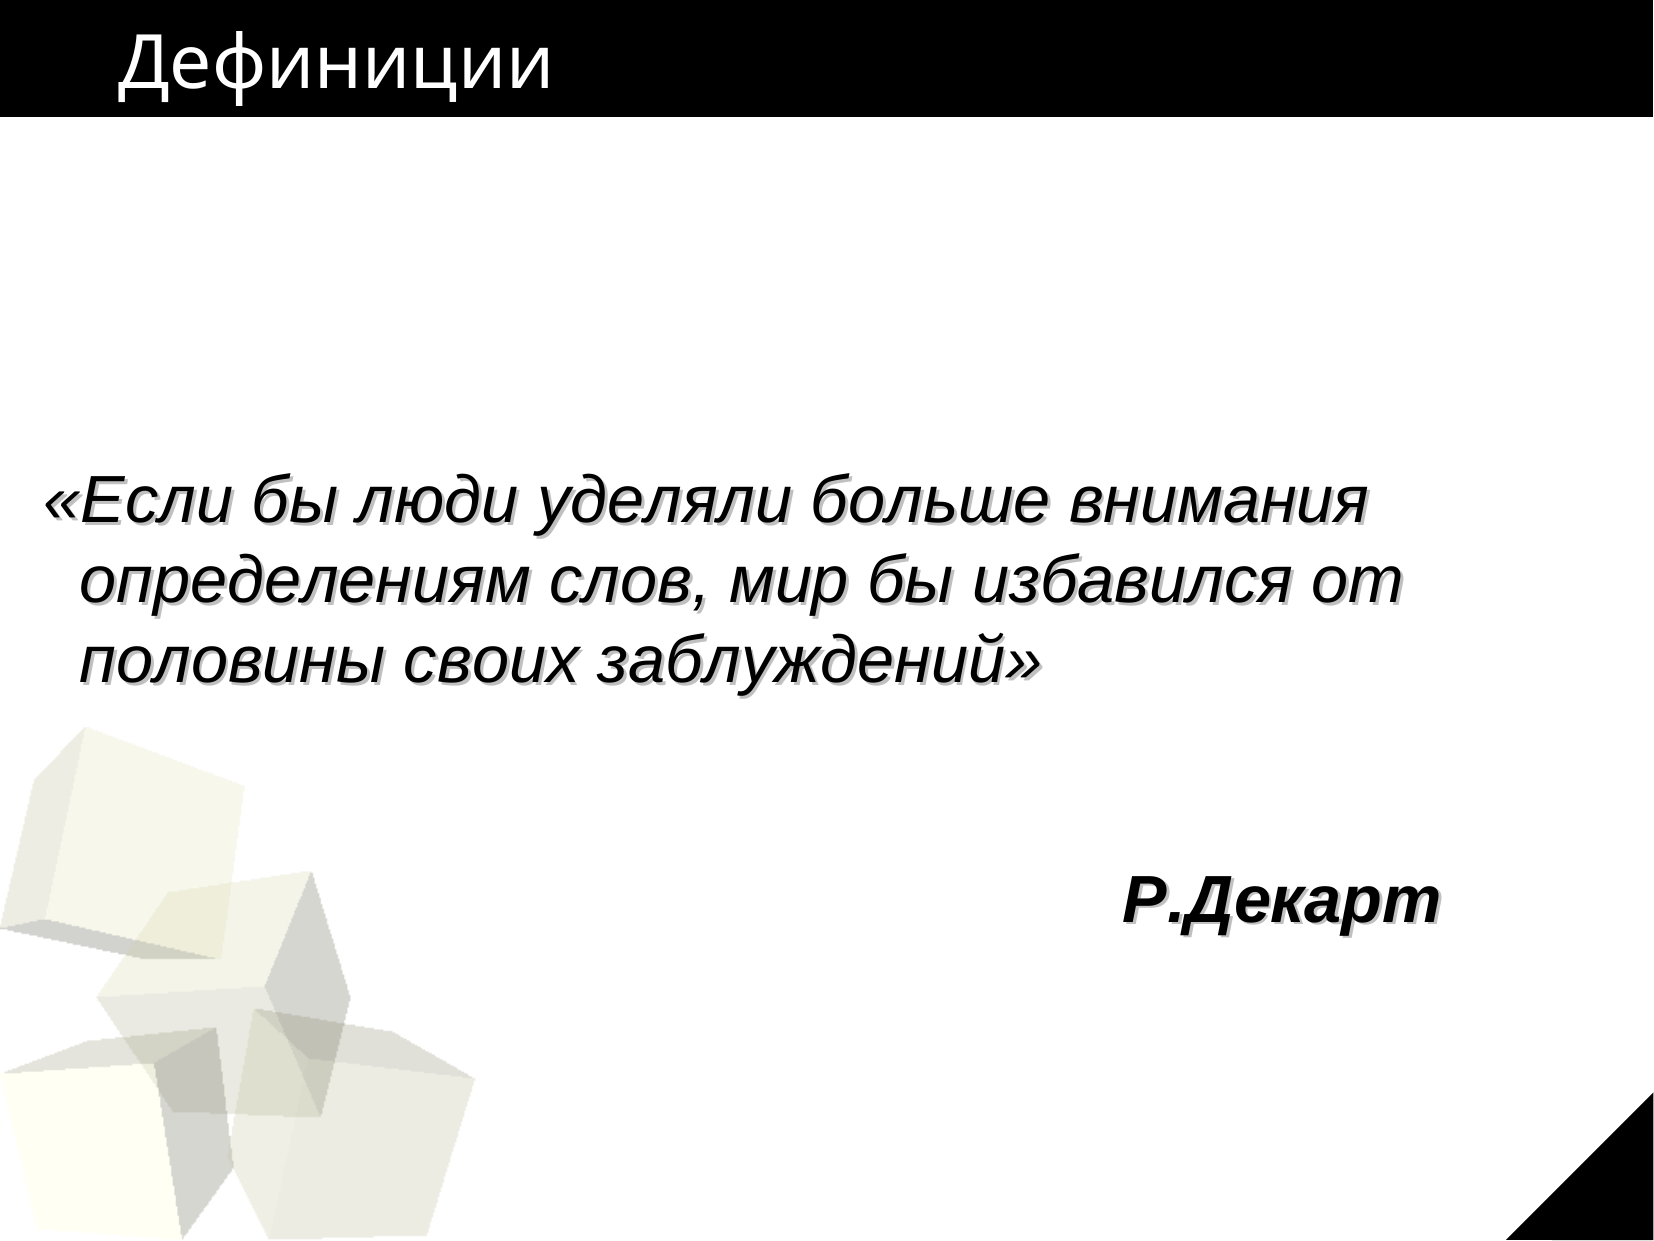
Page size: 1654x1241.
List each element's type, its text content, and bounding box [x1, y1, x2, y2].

title Дефиниции [118, 6, 1595, 112]
subtitle «Если бы люди уделяли больше внимания определениям слов, мир бы избавился от половины своих заблуждений» Р.Декарт [44, 184, 1611, 1207]
